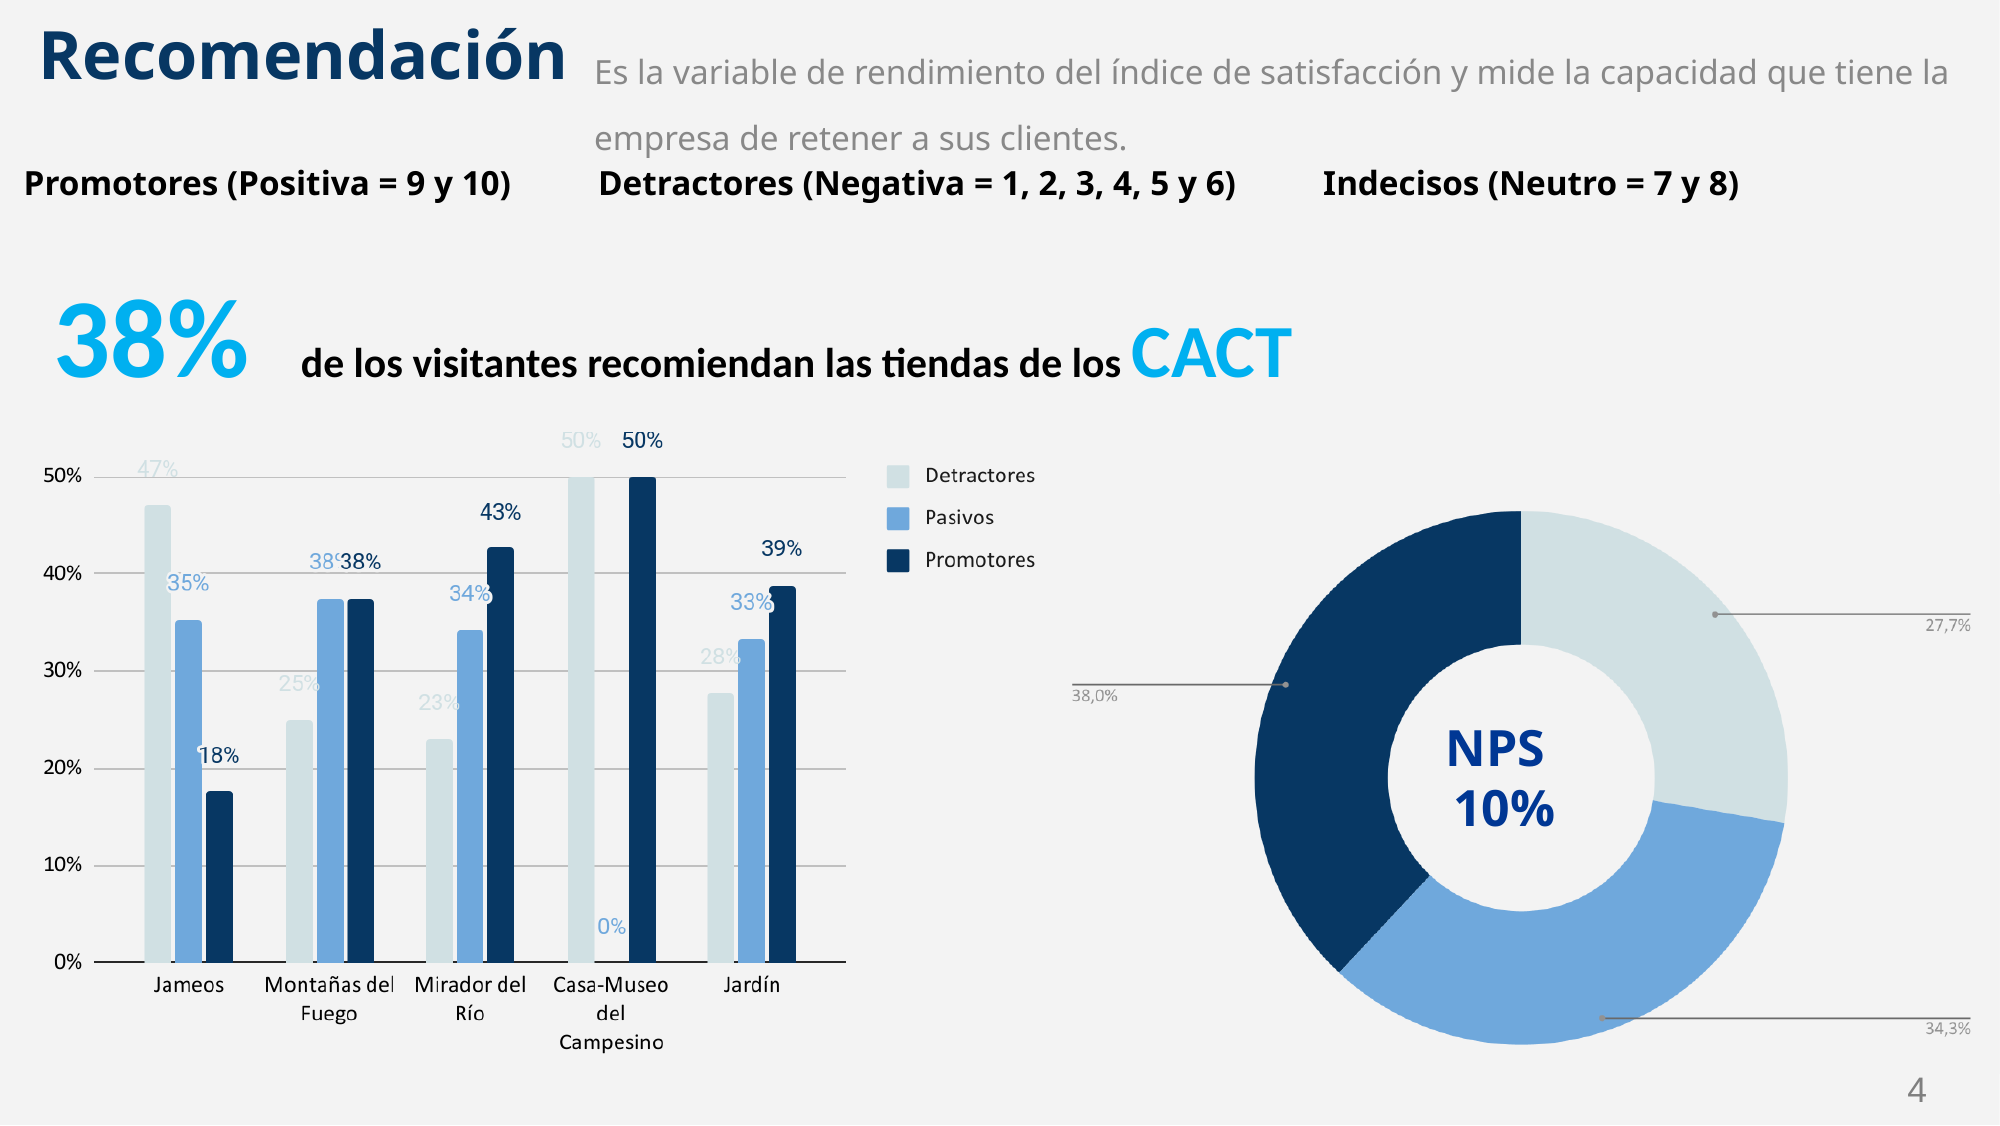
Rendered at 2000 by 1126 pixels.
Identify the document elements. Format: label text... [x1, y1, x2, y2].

text_box 38% de los visitantes recomiendan las tiendas de los CACT [38, 257, 1375, 410]
slide_number <number> [1478, 1058, 1945, 1119]
text_box Es la variable de rendimiento del índice de satisfacción y mide la capacidad que tiene la empresa de retener a sus clientes. [531, 0, 2000, 277]
picture [10, 432, 2000, 1087]
text_box Promotores (Positiva = 9 y 10) Detractores (Negativa = 1, 2, 3, 4, 5 y 6) Indecisos (Neutro = 7 y 8) [23, 128, 531, 235]
text_box Recomendación [38, 0, 531, 106]
text_box NPS 10% [1445, 716, 1563, 837]
